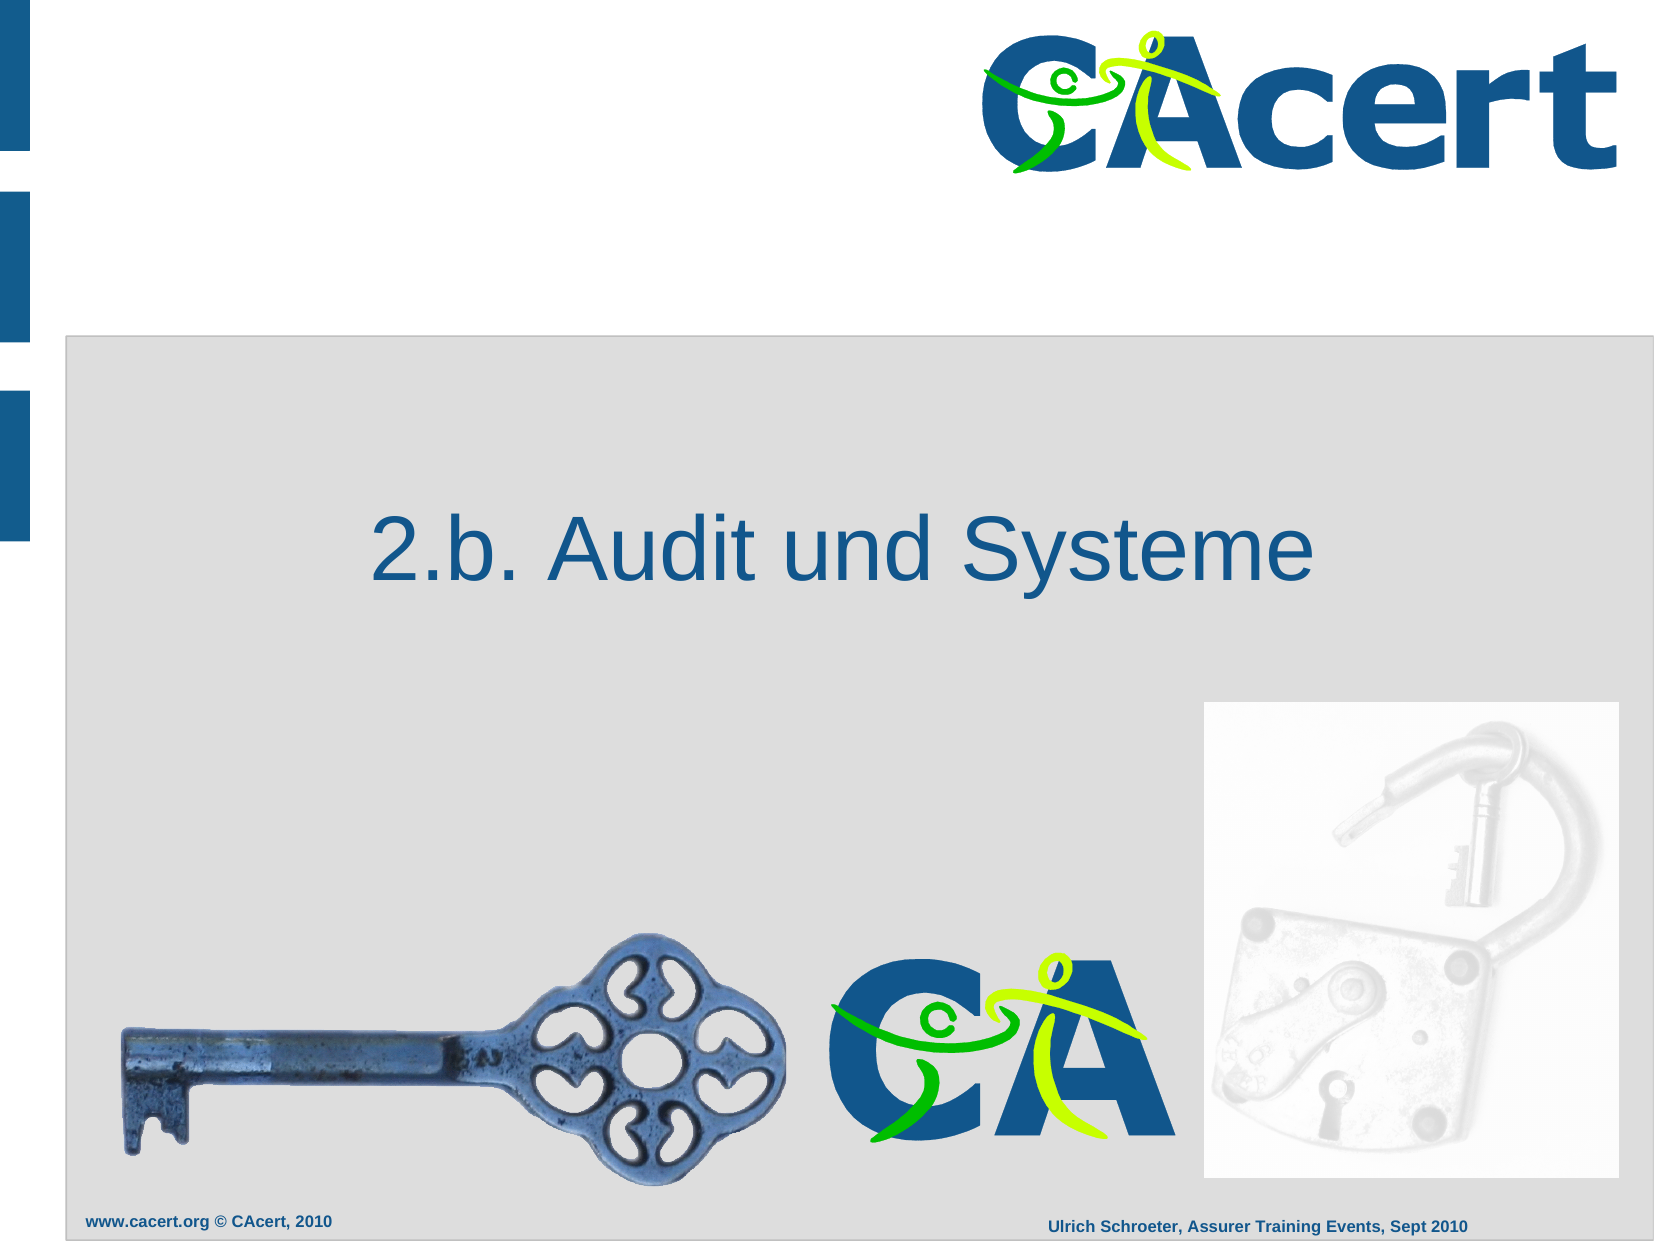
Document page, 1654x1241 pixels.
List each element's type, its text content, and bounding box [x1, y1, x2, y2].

picture [106, 915, 800, 1203]
title 2.b. Audit und Systeme [118, 442, 1530, 601]
picture [826, 950, 1177, 1145]
picture [1204, 702, 1619, 1178]
